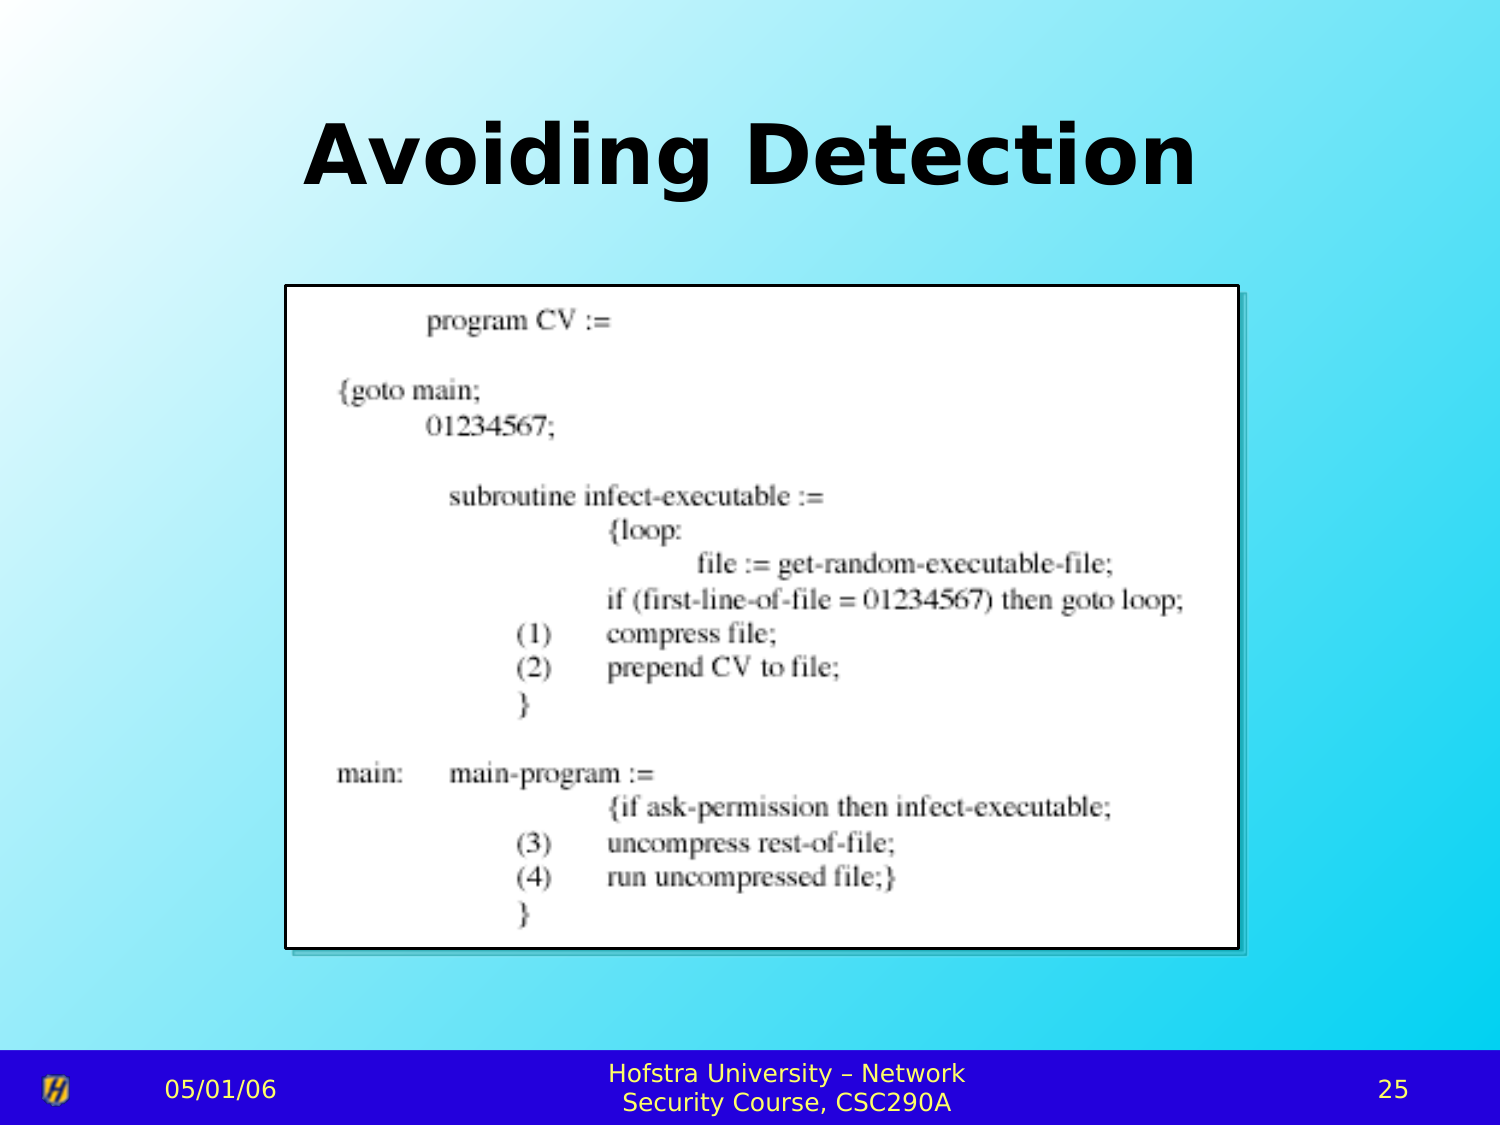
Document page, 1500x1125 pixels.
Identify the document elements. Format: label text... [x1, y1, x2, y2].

picture [37, 1072, 76, 1110]
title Avoiding Detection [112, 95, 1391, 212]
picture [287, 287, 1238, 947]
